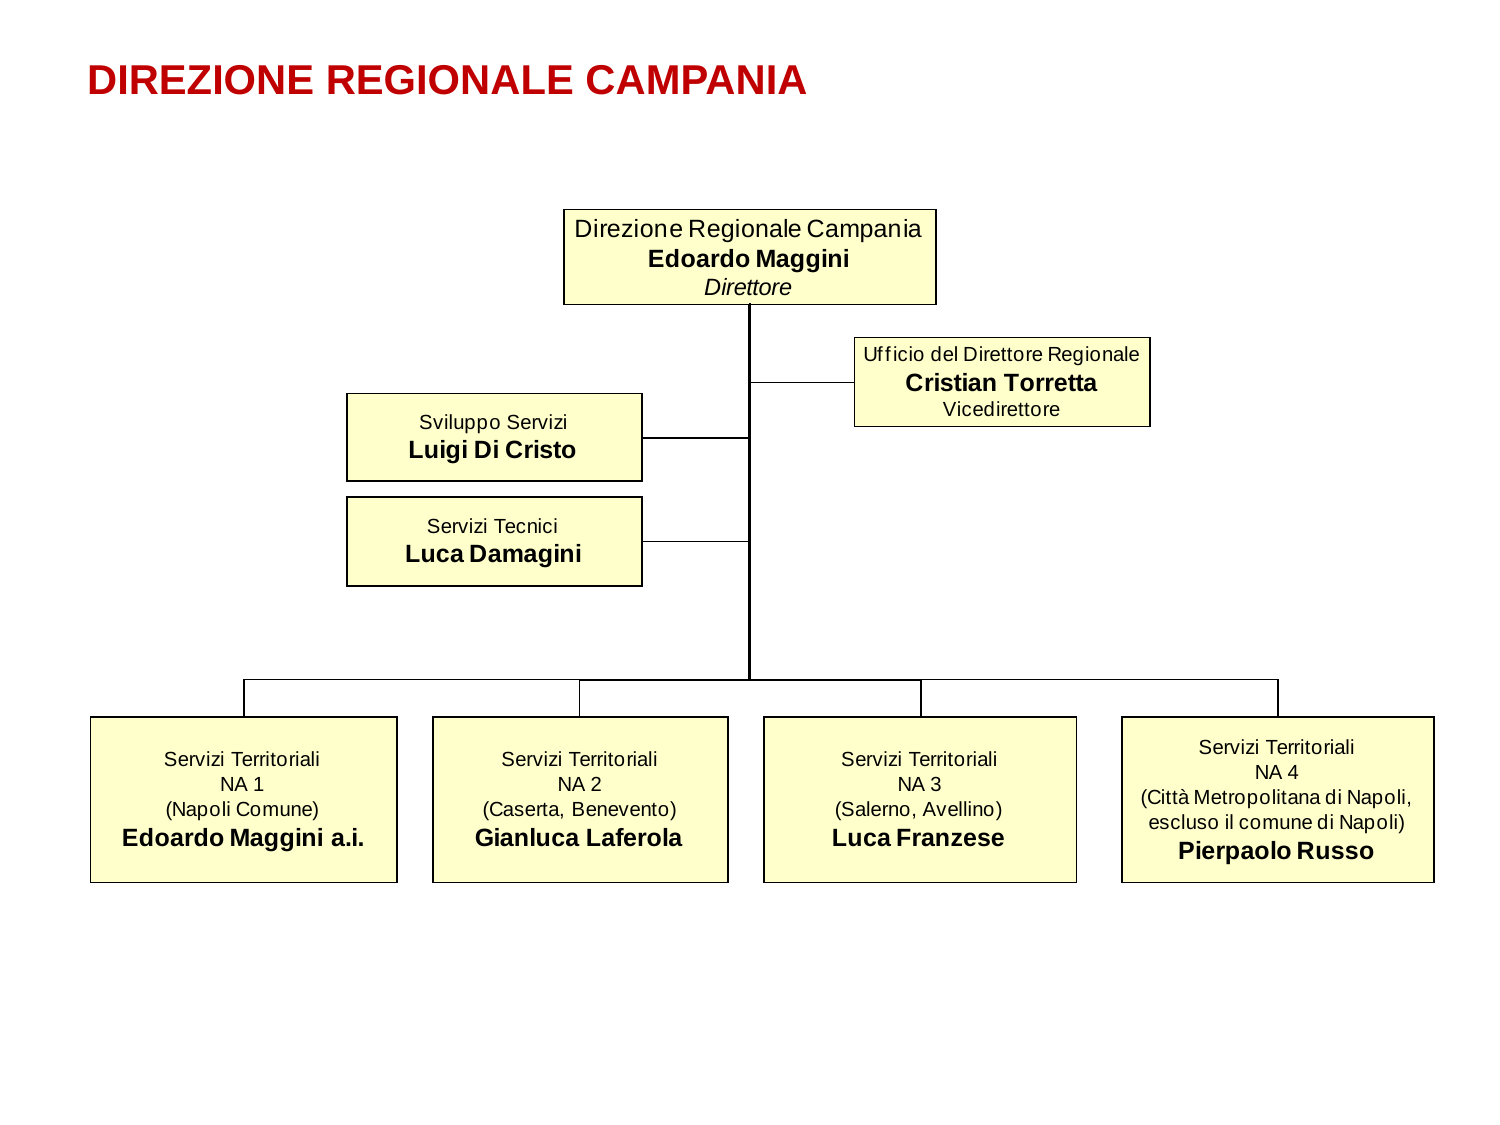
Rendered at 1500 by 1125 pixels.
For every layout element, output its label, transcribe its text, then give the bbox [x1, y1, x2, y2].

picture [88, 203, 1436, 884]
text_box DIREZIONE REGIONALE CAMPANIA [72, 45, 1462, 128]
